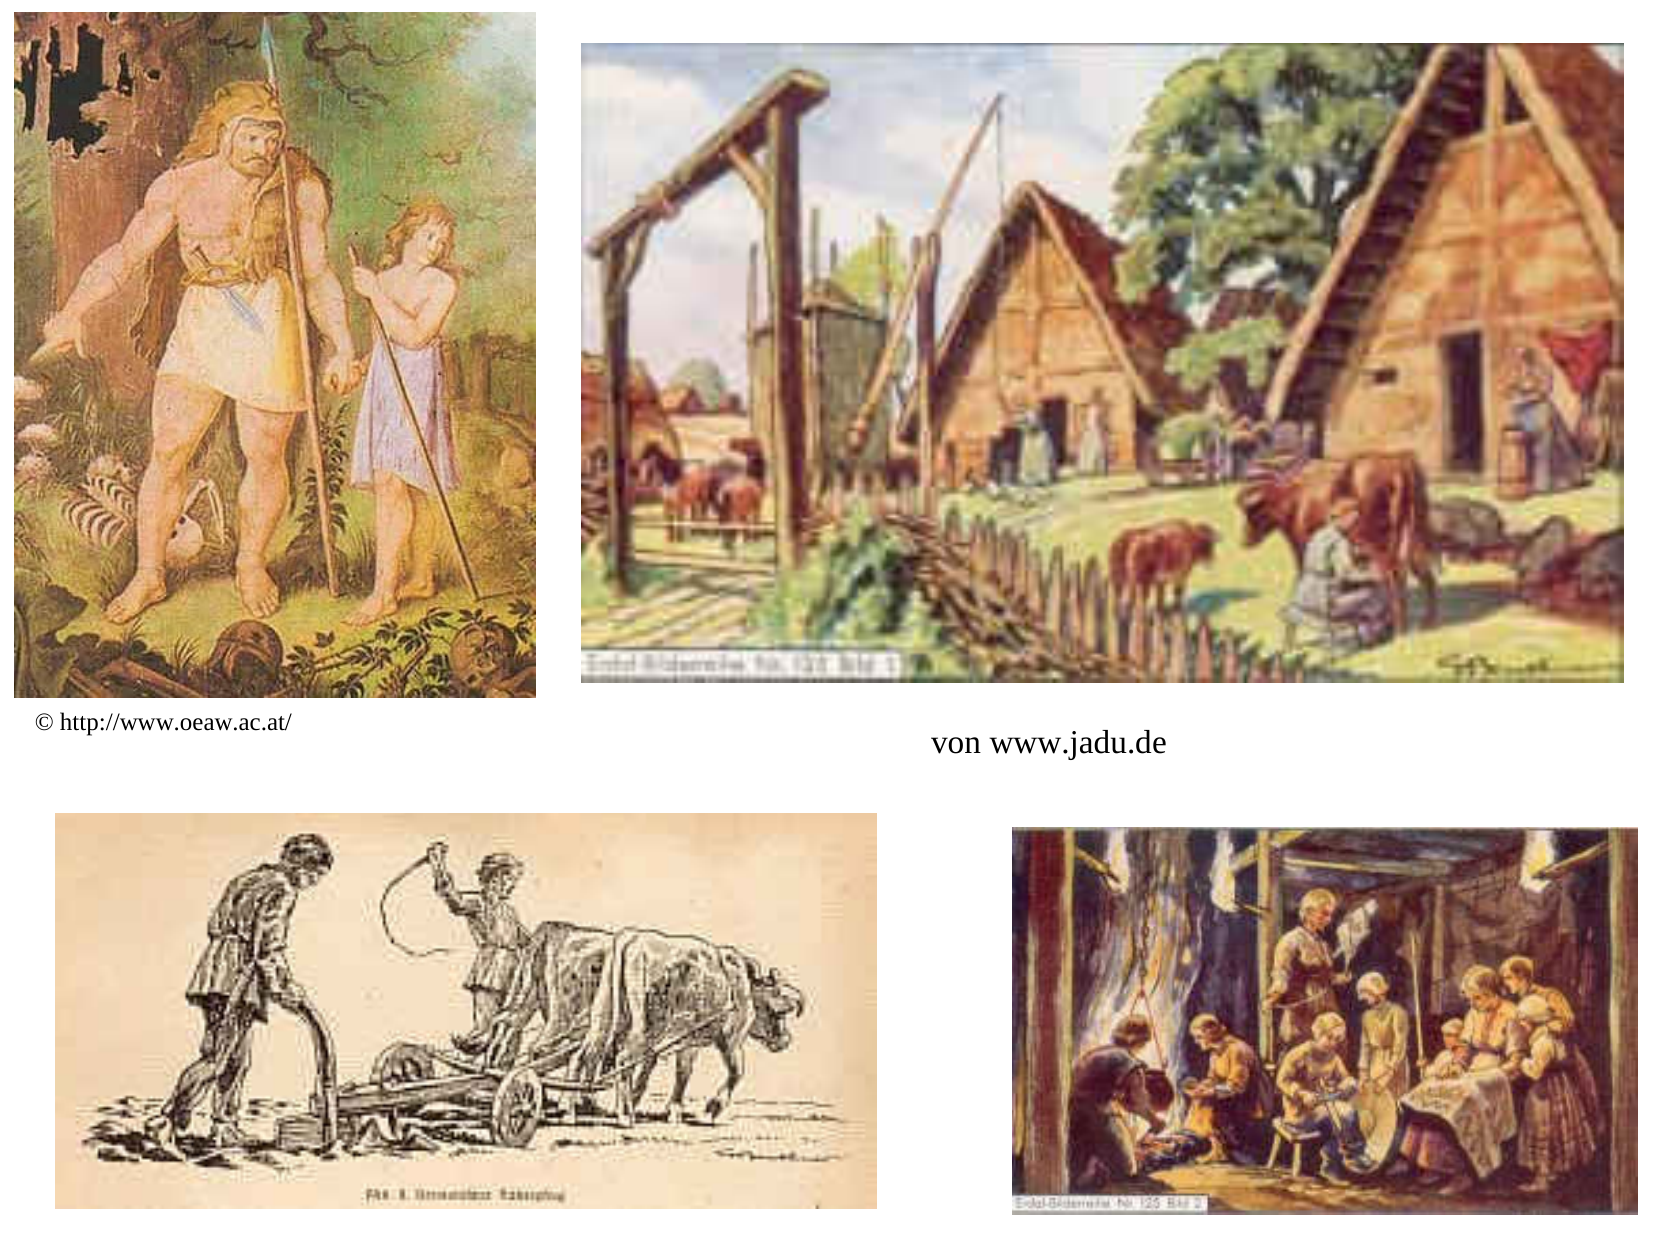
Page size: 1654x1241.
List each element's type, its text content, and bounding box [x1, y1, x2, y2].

text_box © http://www.oeaw.ac.at/ [34, 708, 525, 737]
picture [581, 43, 1624, 683]
picture [1012, 827, 1638, 1215]
picture [55, 813, 877, 1209]
picture [14, 12, 536, 698]
text_box von www.jadu.de [931, 723, 1382, 761]
